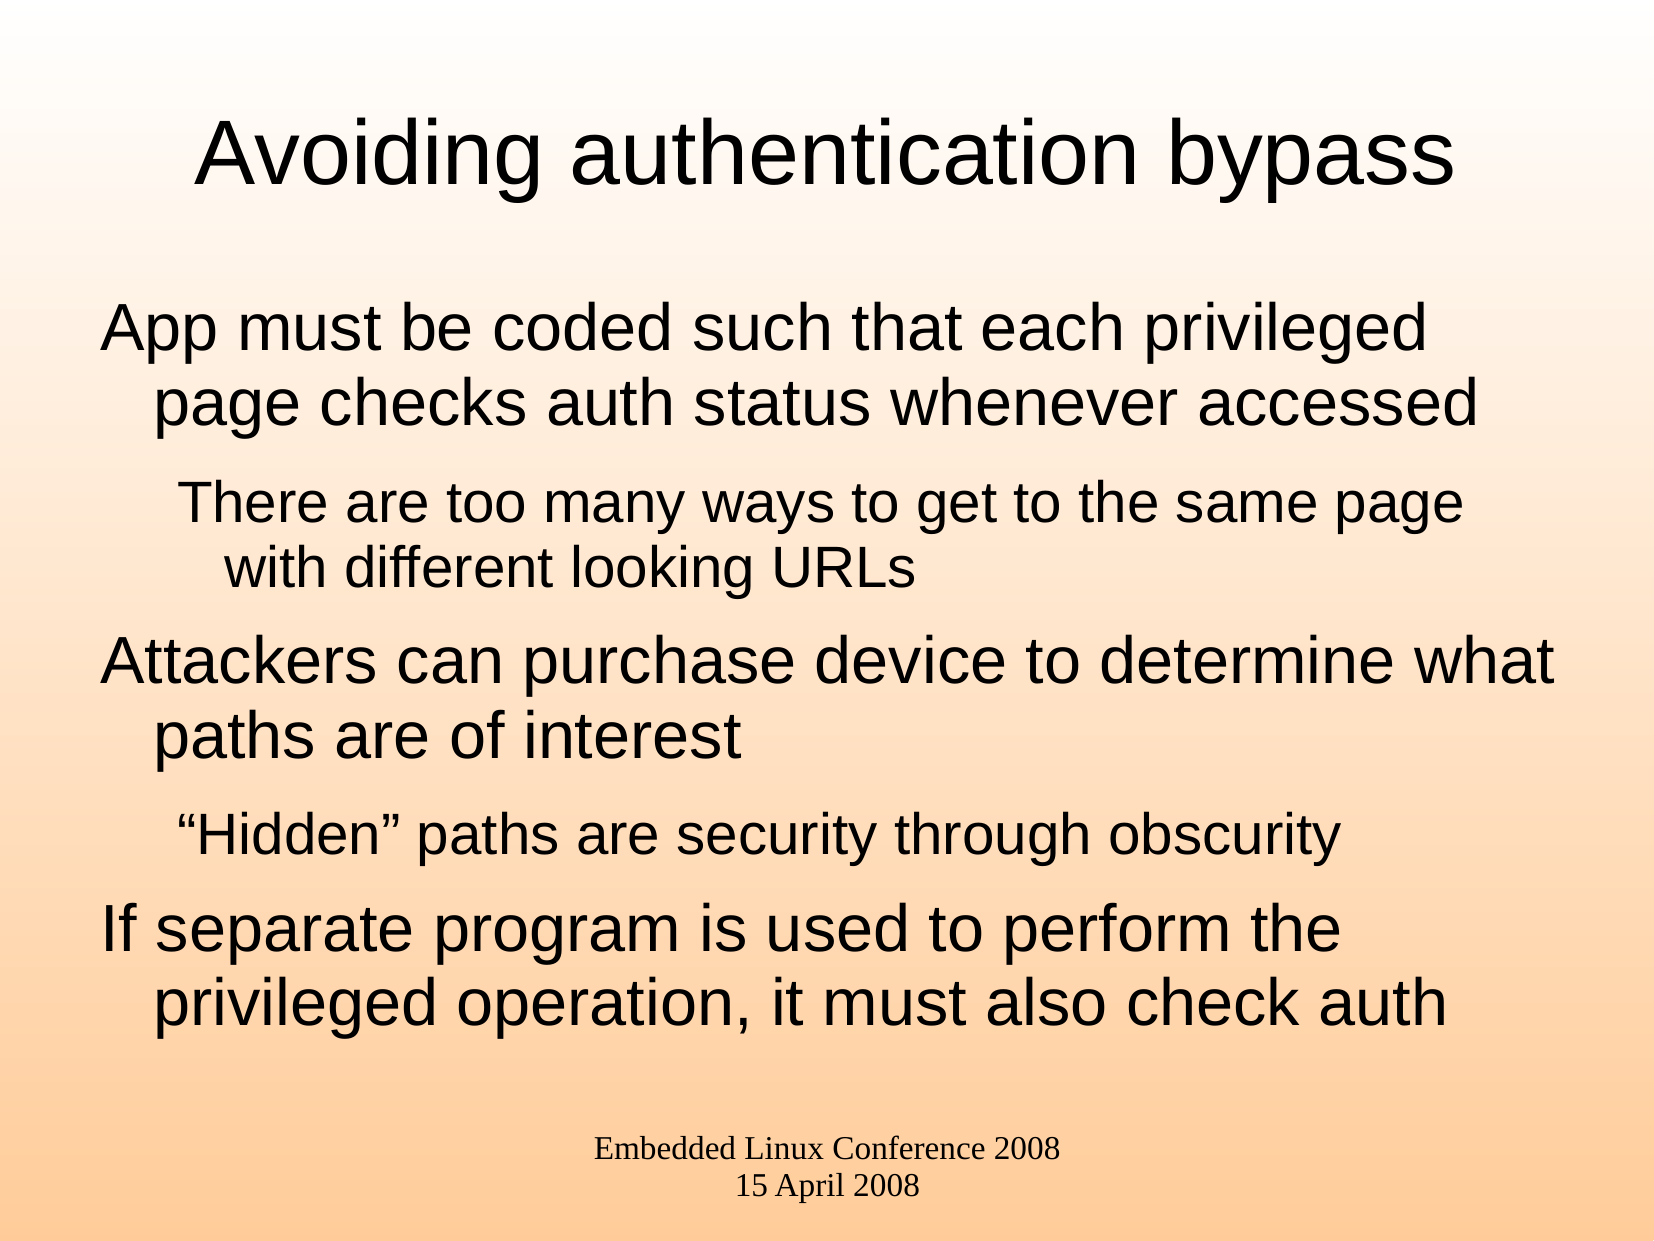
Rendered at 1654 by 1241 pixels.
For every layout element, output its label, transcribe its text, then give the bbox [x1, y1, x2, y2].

title Avoiding authentication bypass [82, 56, 1571, 250]
list App must be coded such that each privileged page checks auth status whenever accessed There are too many ways to get to the same page with different looking URLs Attackers can purchase device to determine what paths are of interest “Hidden” paths are security through obscurity If separate program is used to perform the privileged operation, it must also check auth [82, 290, 1571, 1094]
